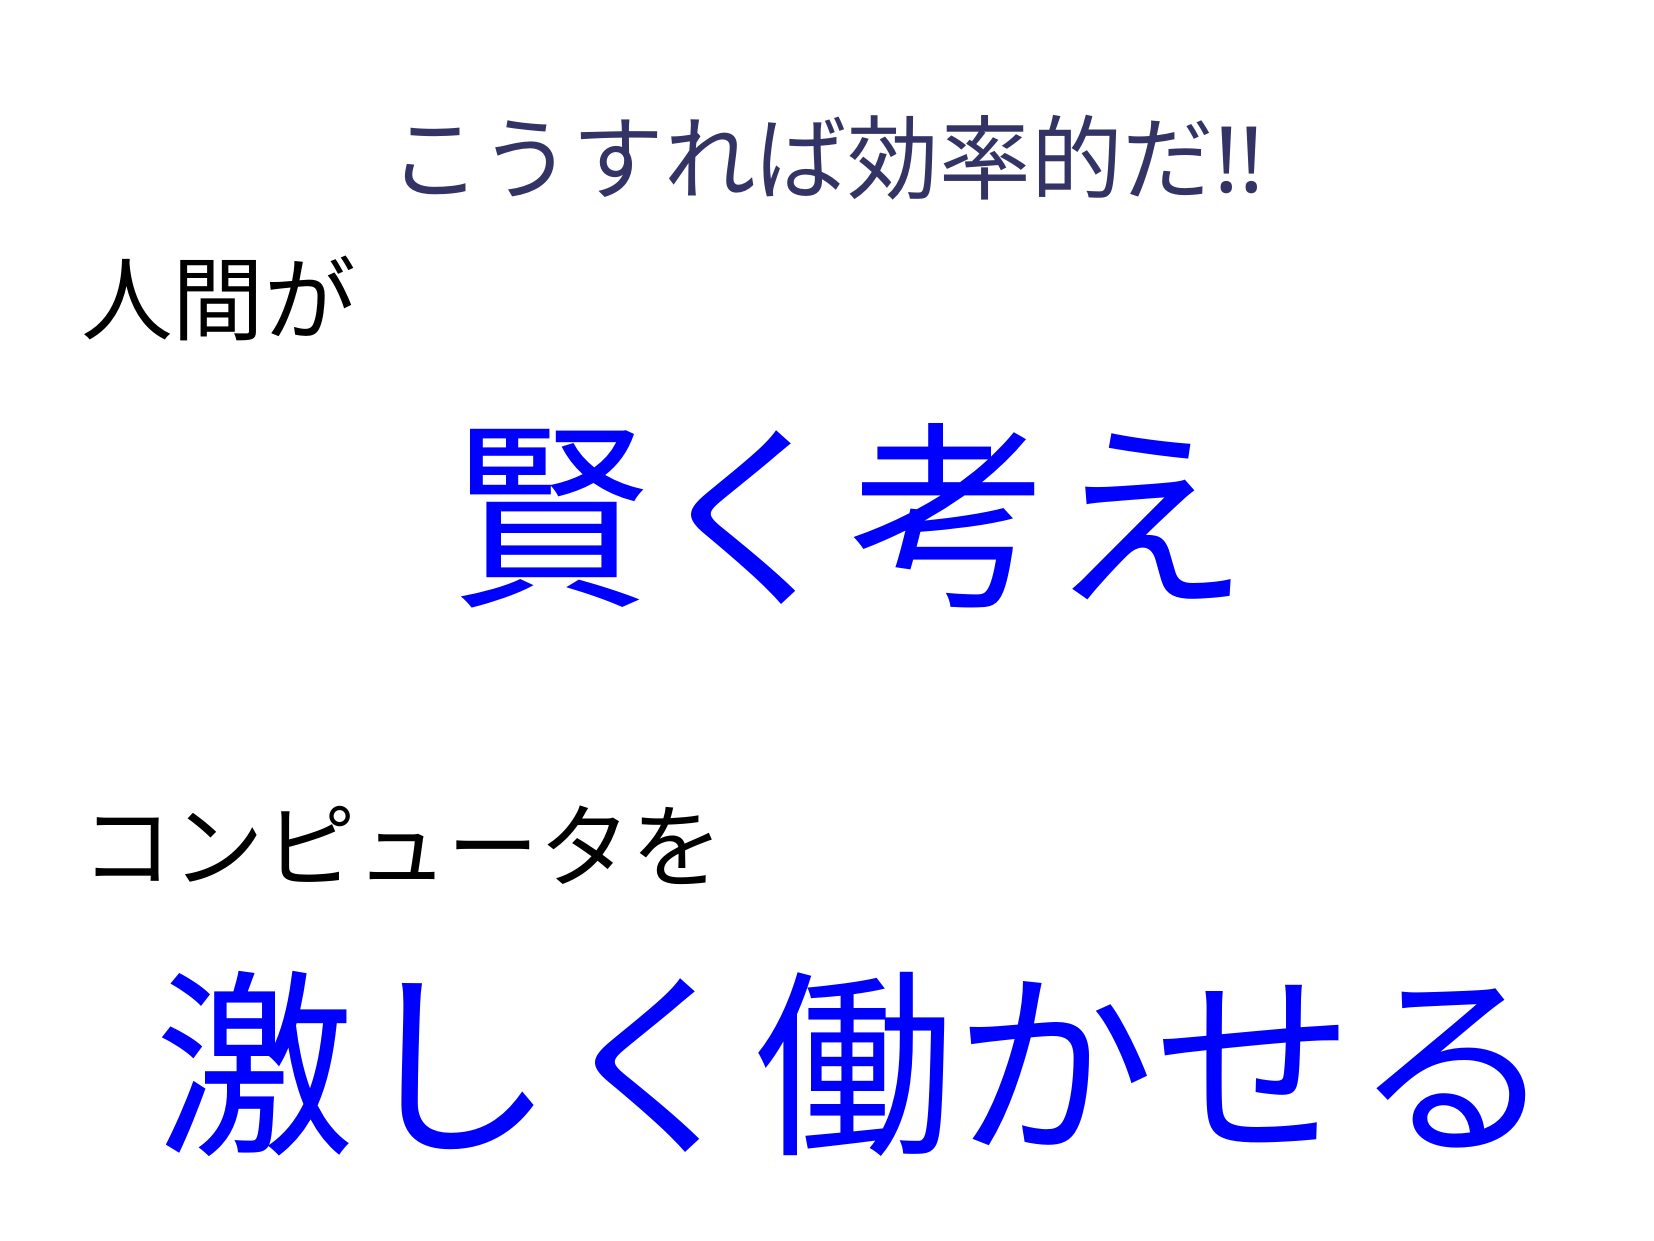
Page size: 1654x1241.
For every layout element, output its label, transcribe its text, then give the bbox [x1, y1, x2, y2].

subtitle 人間が 賢く考え コンピュータを 激しく働かせる [80, 295, 1570, 1129]
title こうすれば効率的だ!! [82, 56, 1571, 250]
